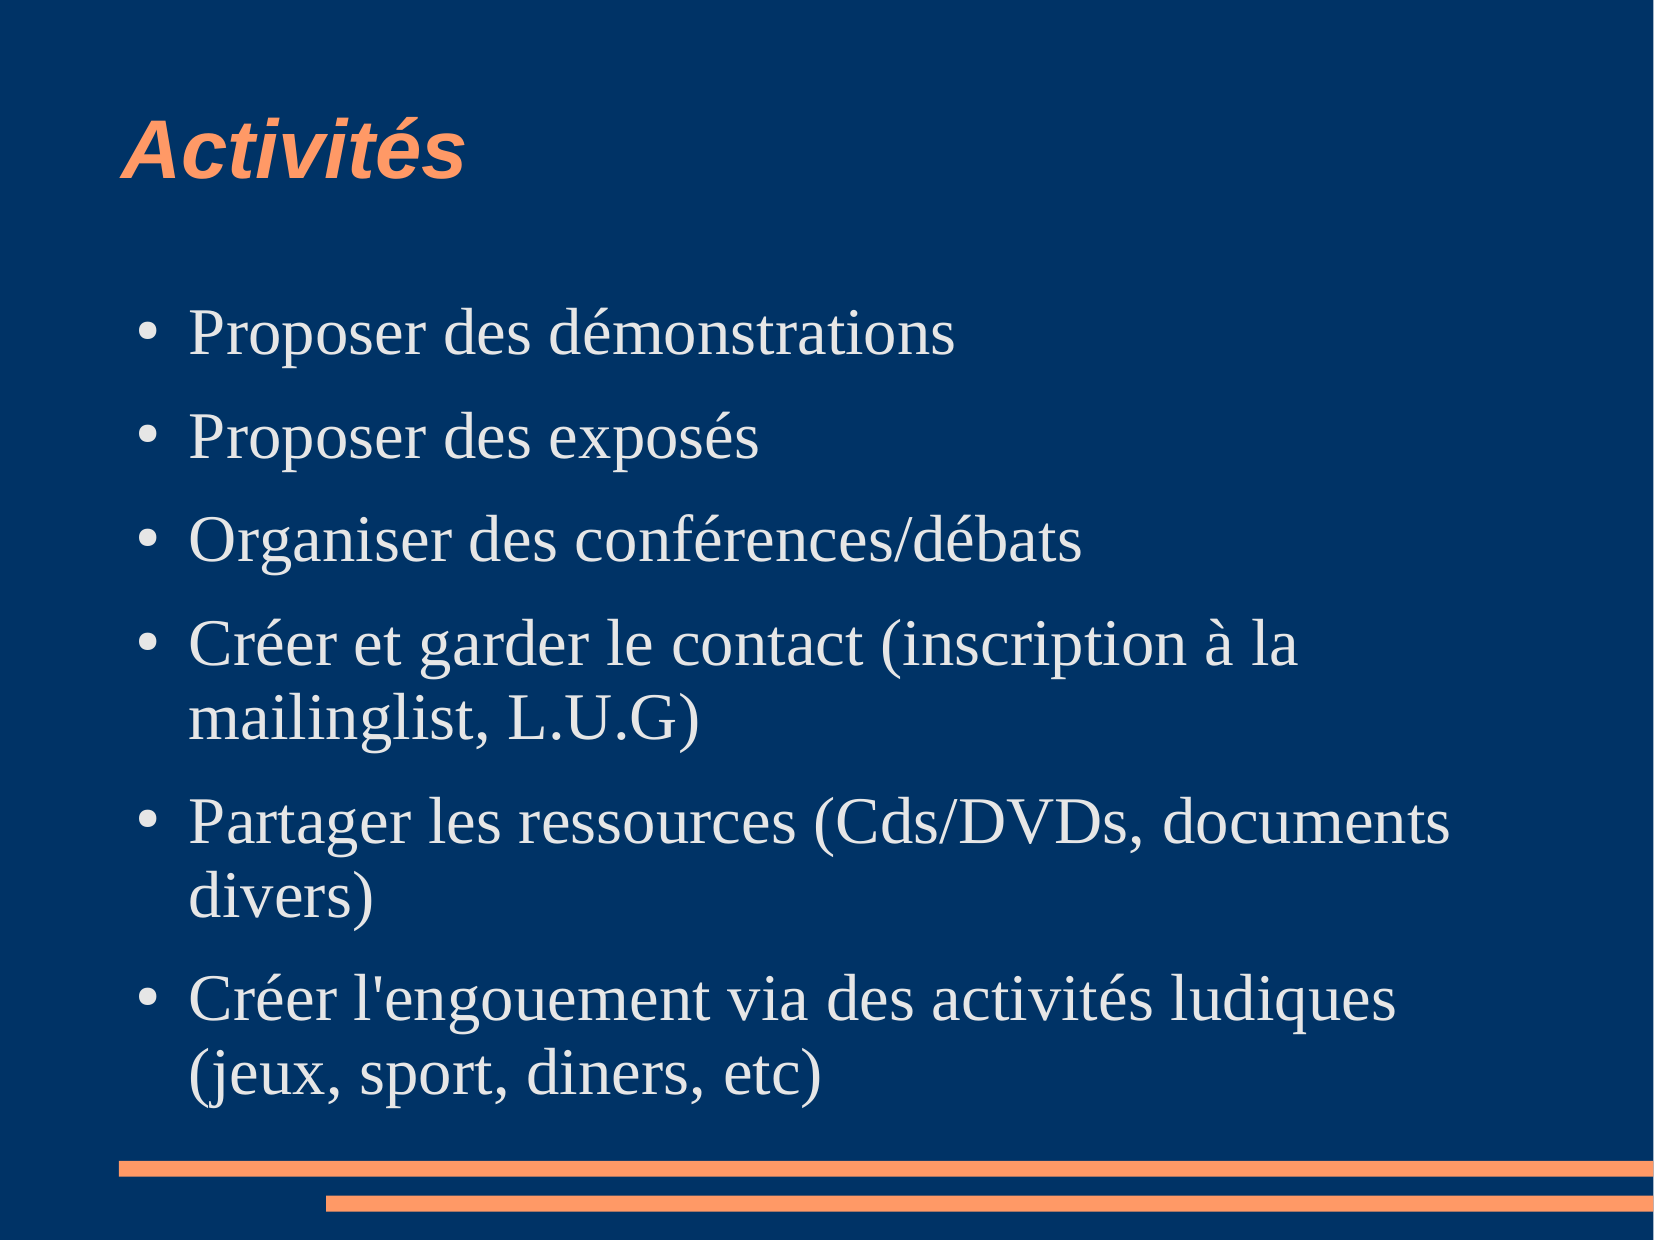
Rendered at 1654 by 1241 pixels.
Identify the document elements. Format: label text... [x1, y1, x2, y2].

title Activités [121, 53, 1534, 246]
list Proposer des démonstrations Proposer des exposés Organiser des conférences/débats Créer et garder le contact (inscription à la mailinglist, L.U.G) Partager les ressources (Cds/DVDs, documents divers) Créer l'engouement via des activités ludiques (jeux, sport, diners, etc) [118, 295, 1558, 1110]
